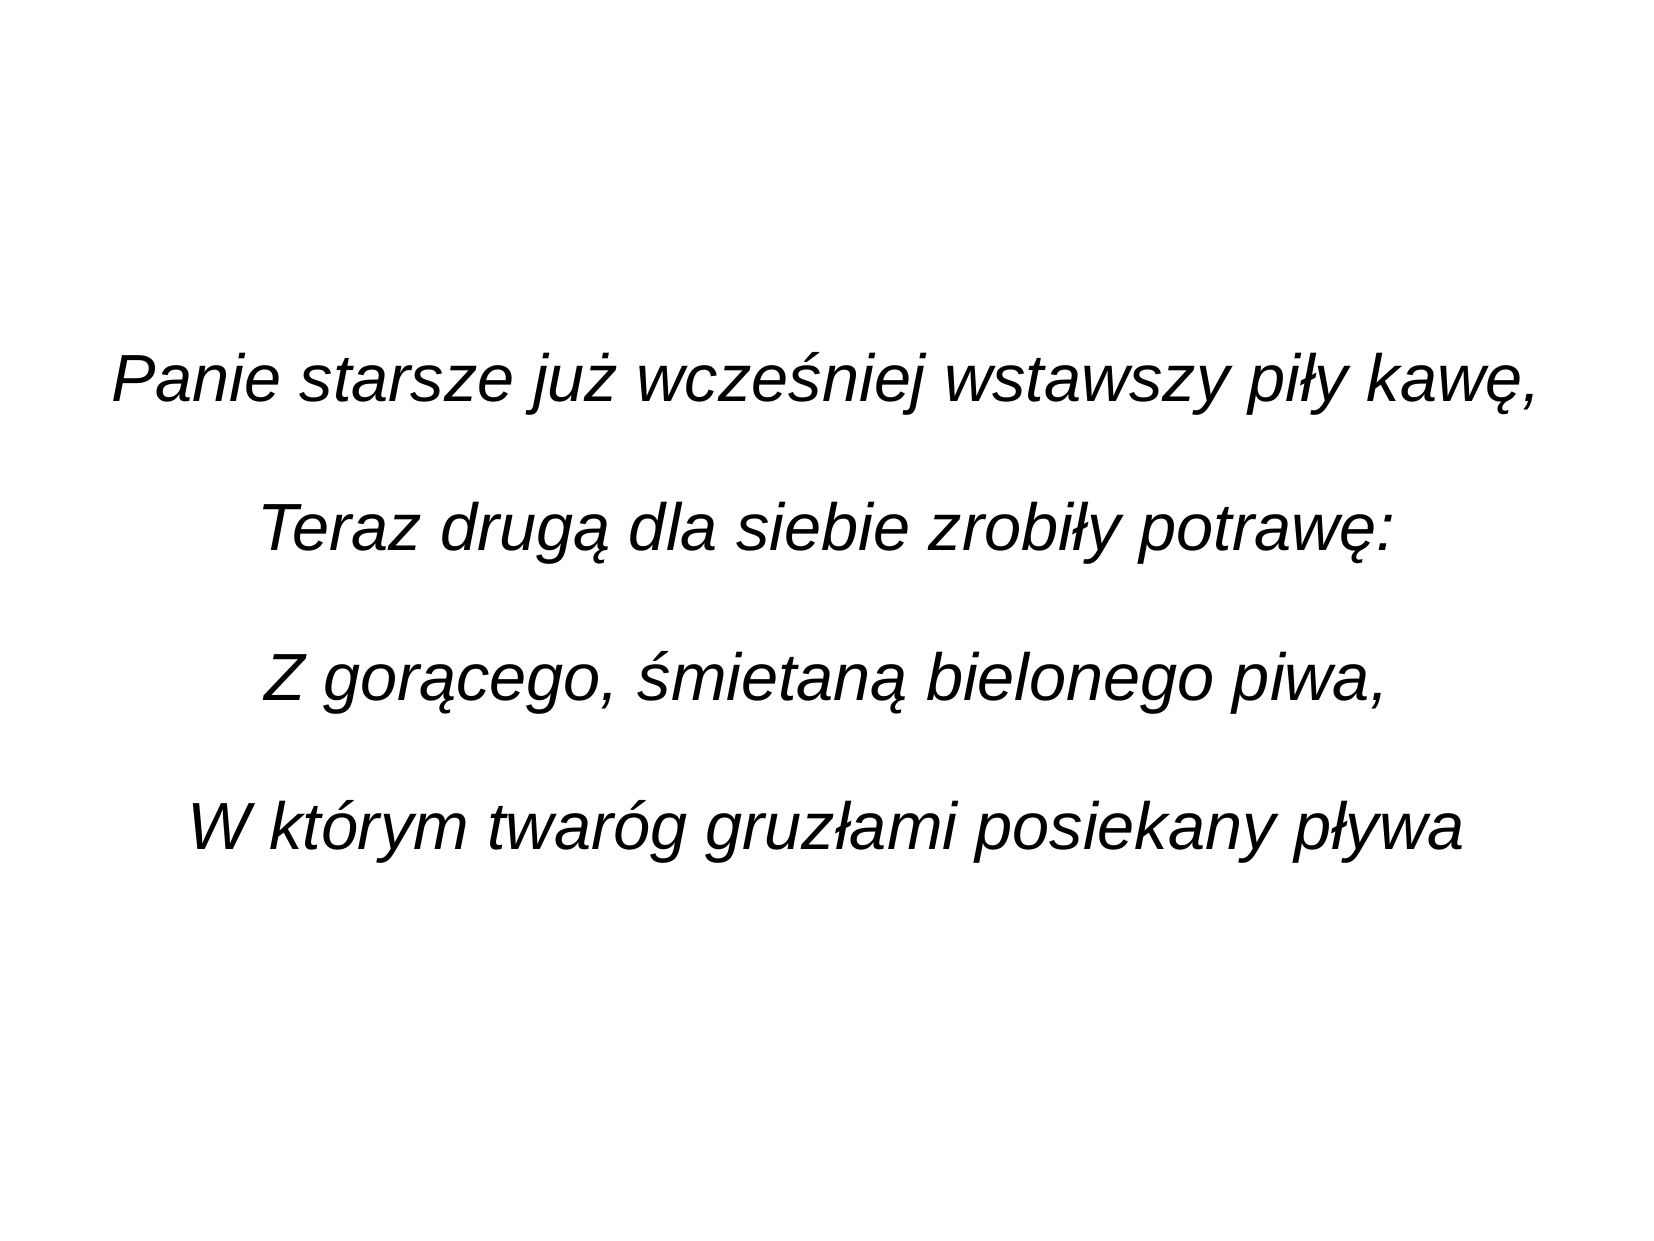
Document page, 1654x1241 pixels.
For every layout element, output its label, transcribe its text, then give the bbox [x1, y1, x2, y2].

subtitle Panie starsze już wcześniej wstawszy piły kawę, Teraz drugą dla siebie zrobiły potrawę: Z gorącego, śmietaną bielonego piwa, W którym twaróg gruzłami posiekany pływa [82, 49, 1571, 1109]
